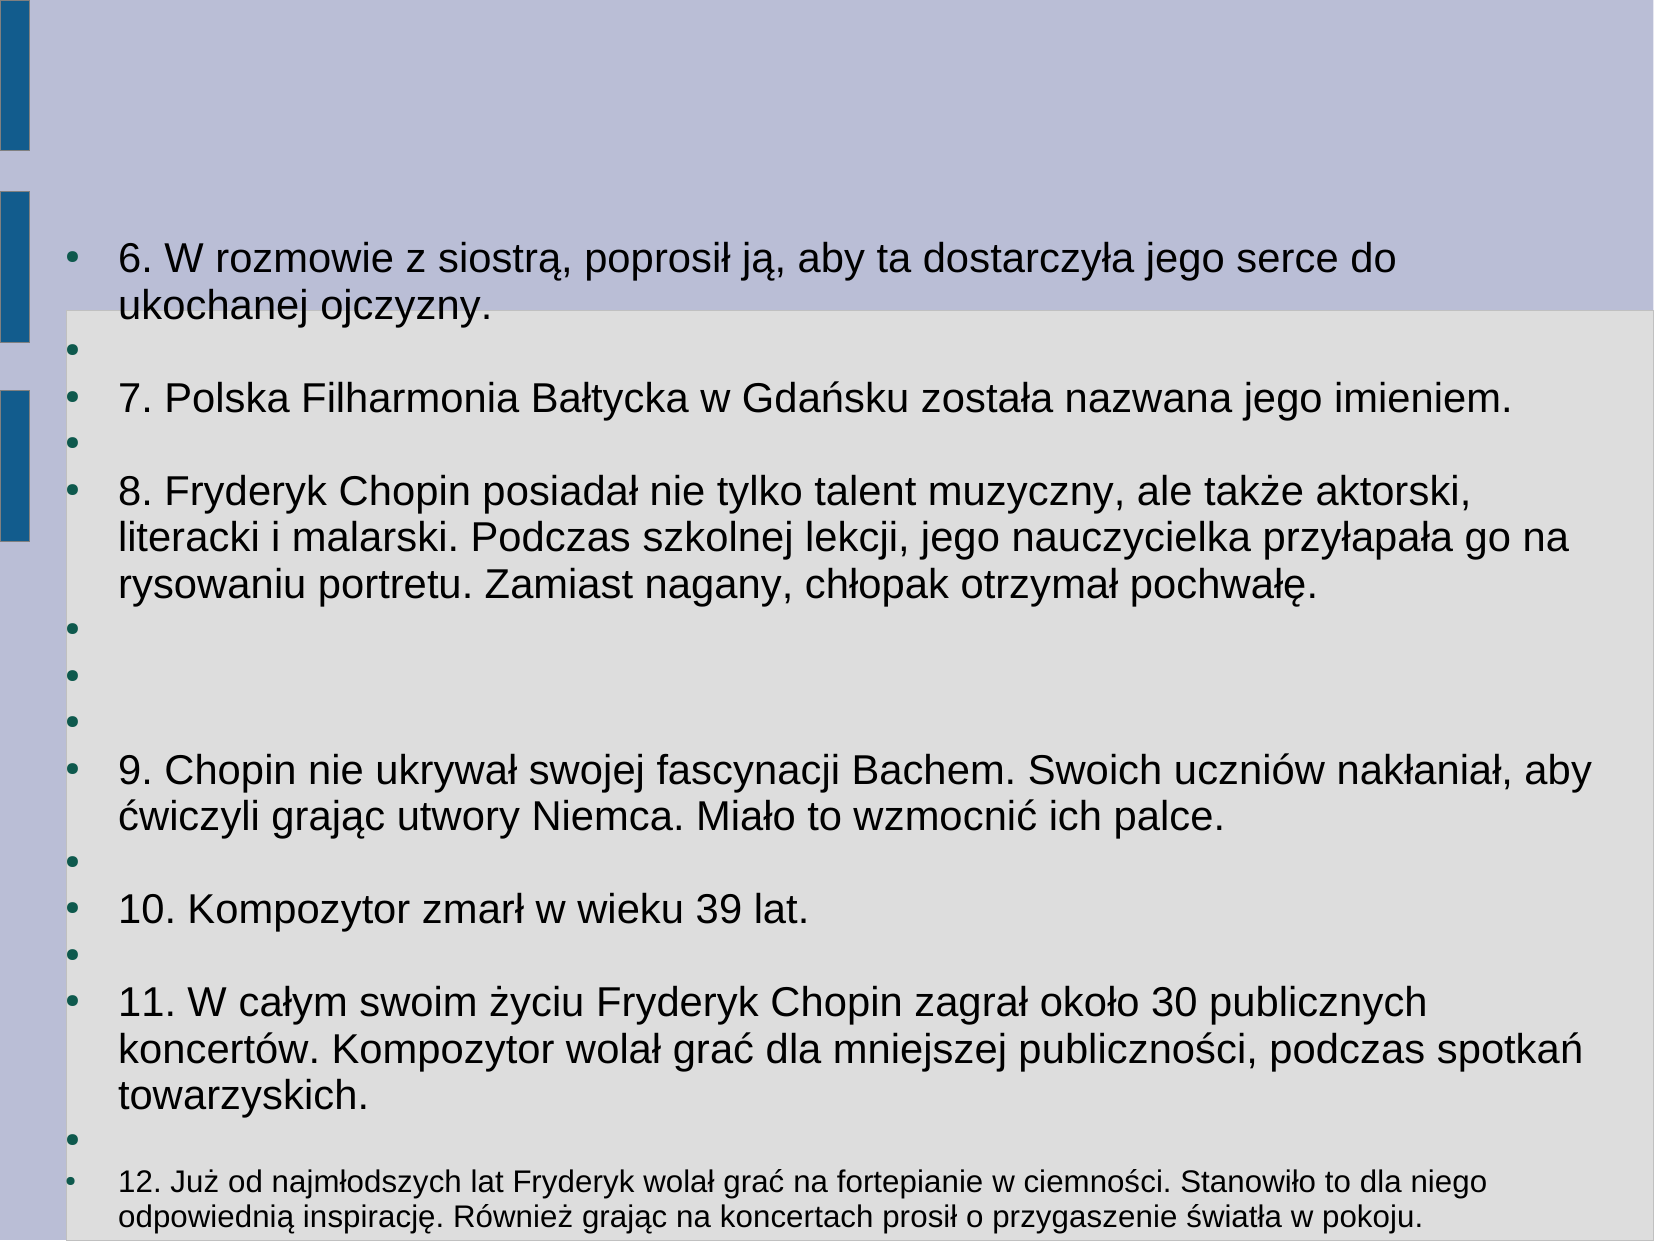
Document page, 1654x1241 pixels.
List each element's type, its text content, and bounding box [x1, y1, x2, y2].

list 6. W rozmowie z siostrą, poprosił ją, aby ta dostarczyła jego serce do ukochanej ojczyzny. 7. Polska Filharmonia Bałtycka w Gdańsku została nazwana jego imieniem. 8. Fryderyk Chopin posiadał nie tylko talent muzyczny, ale także aktorski, literacki i malarski. Podczas szkolnej lekcji, jego nauczycielka przyłapała go na rysowaniu portretu. Zamiast nagany, chłopak otrzymał pochwałę. 9. Chopin nie ukrywał swojej fascynacji Bachem. Swoich uczniów nakłaniał, aby ćwiczyli grając utwory Niemca. Miało to wzmocnić ich palce. 10. Kompozytor zmarł w wieku 39 lat. 11. W całym swoim życiu Fryderyk Chopin zagrał około 30 publicznych koncertów. Kompozytor wolał grać dla mniejszej publiczności, podczas spotkań towarzyskich. 12. Już od najmłodszych lat Fryderyk wolał grać na fortepianie w ciemności. Stanowiło to dla niego odpowiednią inspirację. Również grając na koncertach prosił o przygaszenie światła w pokoju. [47, 235, 1595, 1241]
